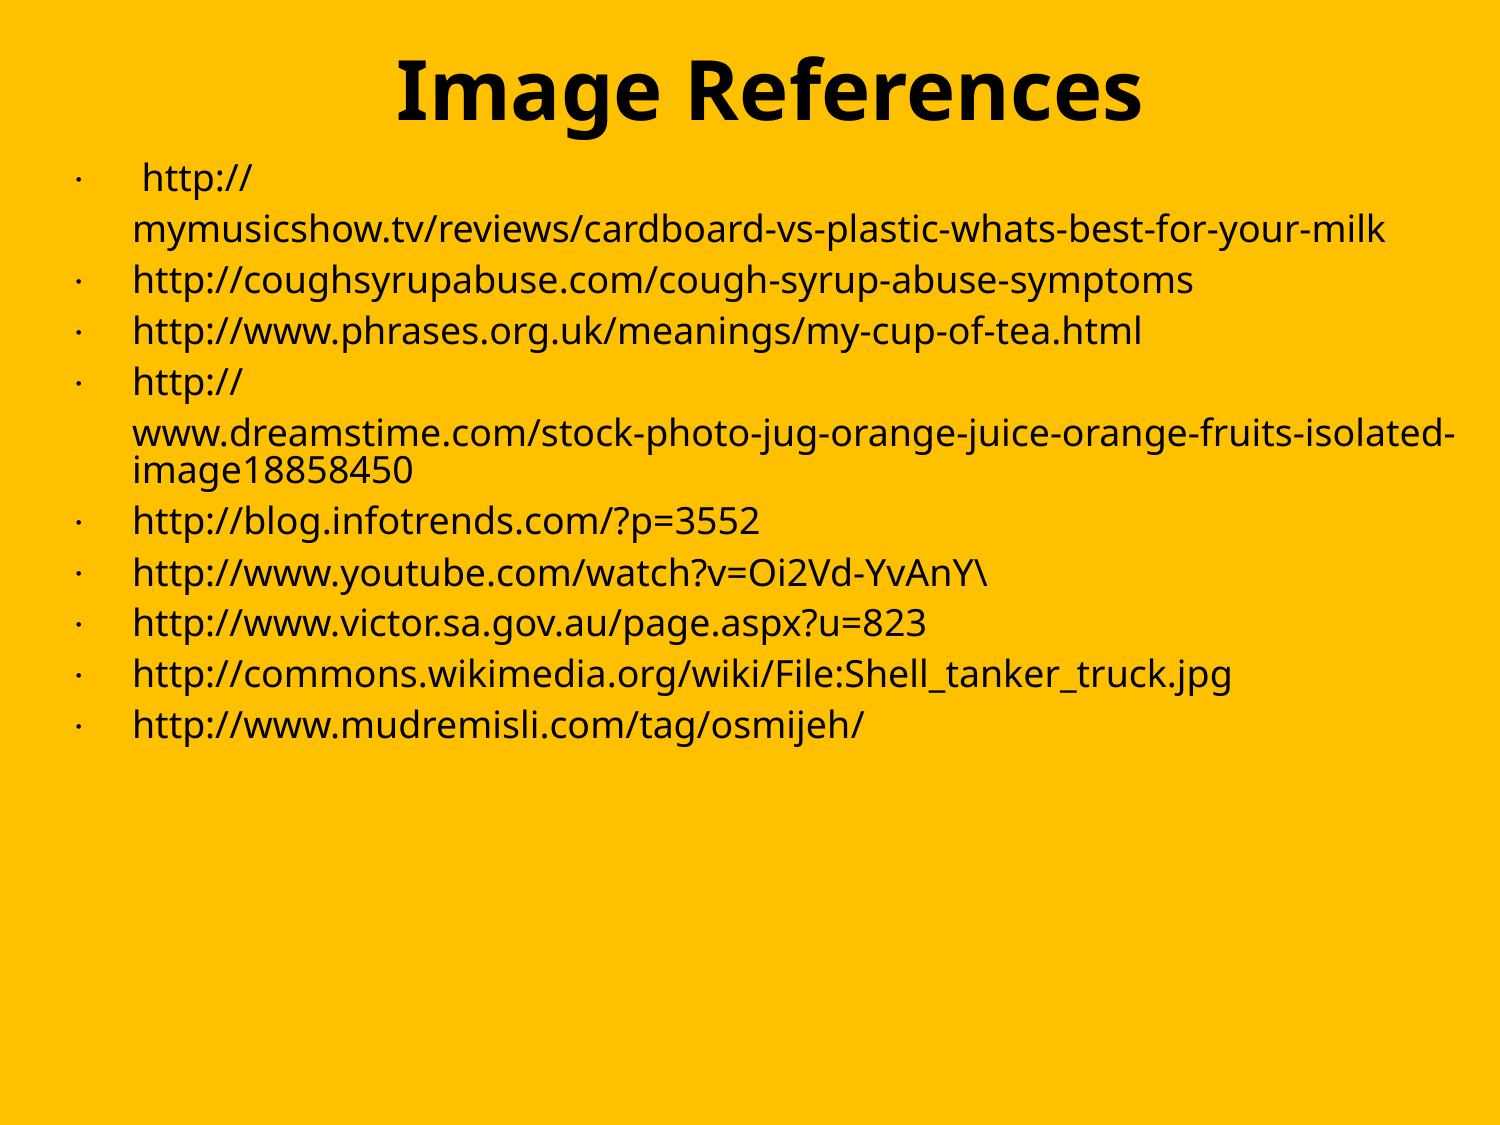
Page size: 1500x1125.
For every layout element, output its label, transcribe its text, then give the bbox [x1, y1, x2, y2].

text_box Image References [382, 29, 1160, 145]
text_box http://mymusicshow.tv/reviews/cardboard-vs-plastic-whats-best-for-your-milk http://coughsyrupabuse.com/cough-syrup-abuse-symptoms http://www.phrases.org.uk/meanings/my-cup-of-tea.html http://www.dreamstime.com/stock-photo-jug-orange-juice-orange-fruits-isolated-image18858450 http://blog.infotrends.com/?p=3552 http://www.youtube.com/watch?v=Oi2Vd-YvAnY\ http://www.victor.sa.gov.au/page.aspx?u=823 http://commons.wikimedia.org/wiki/File:Shell_tanker_truck.jpg http://www.mudremisli.com/tag/osmijeh/ [60, 146, 1475, 768]
